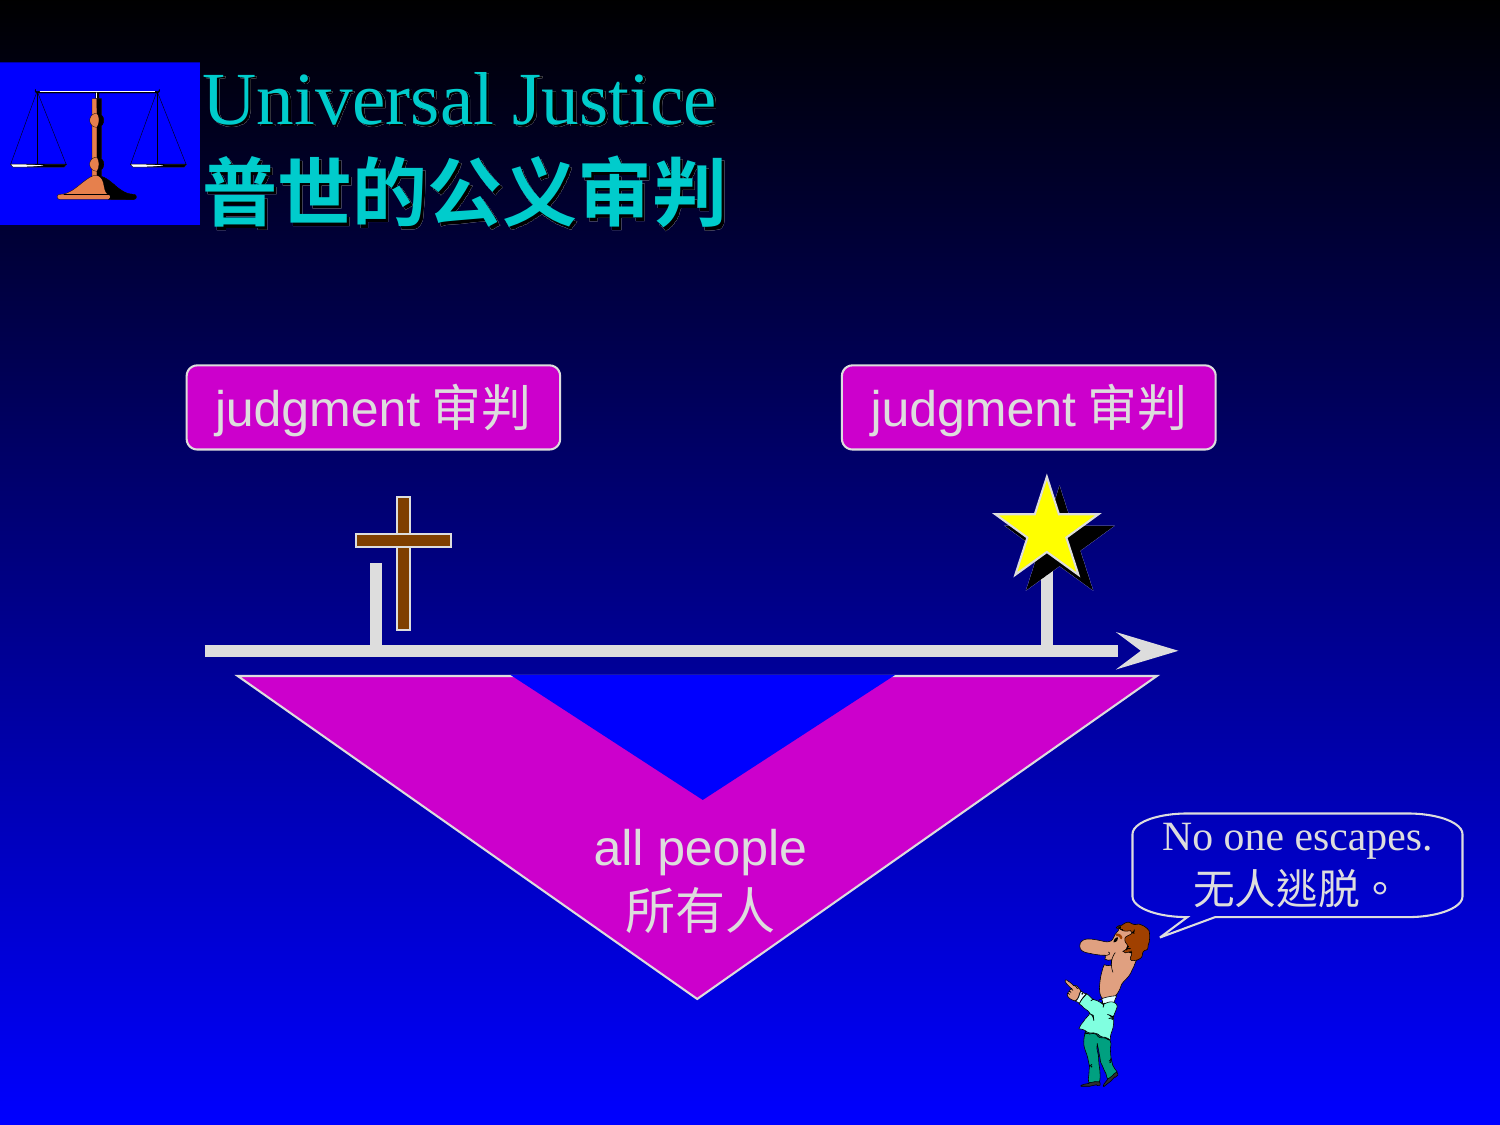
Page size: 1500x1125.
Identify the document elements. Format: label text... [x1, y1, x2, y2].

text_box judgment审判 [841, 365, 1216, 450]
text_box [237, 674, 1157, 883]
text_box [630, 952, 765, 999]
title Universal Justice 普世的公义审判 [187, 56, 1463, 244]
text_box [995, 476, 1099, 575]
chart [1064, 921, 1151, 1088]
text_box [356, 496, 452, 630]
text_box all people 所有人 [532, 812, 869, 952]
text_box No one escapes. 无人逃脱。 [1132, 813, 1463, 938]
text_box judgment审判 [186, 365, 561, 450]
